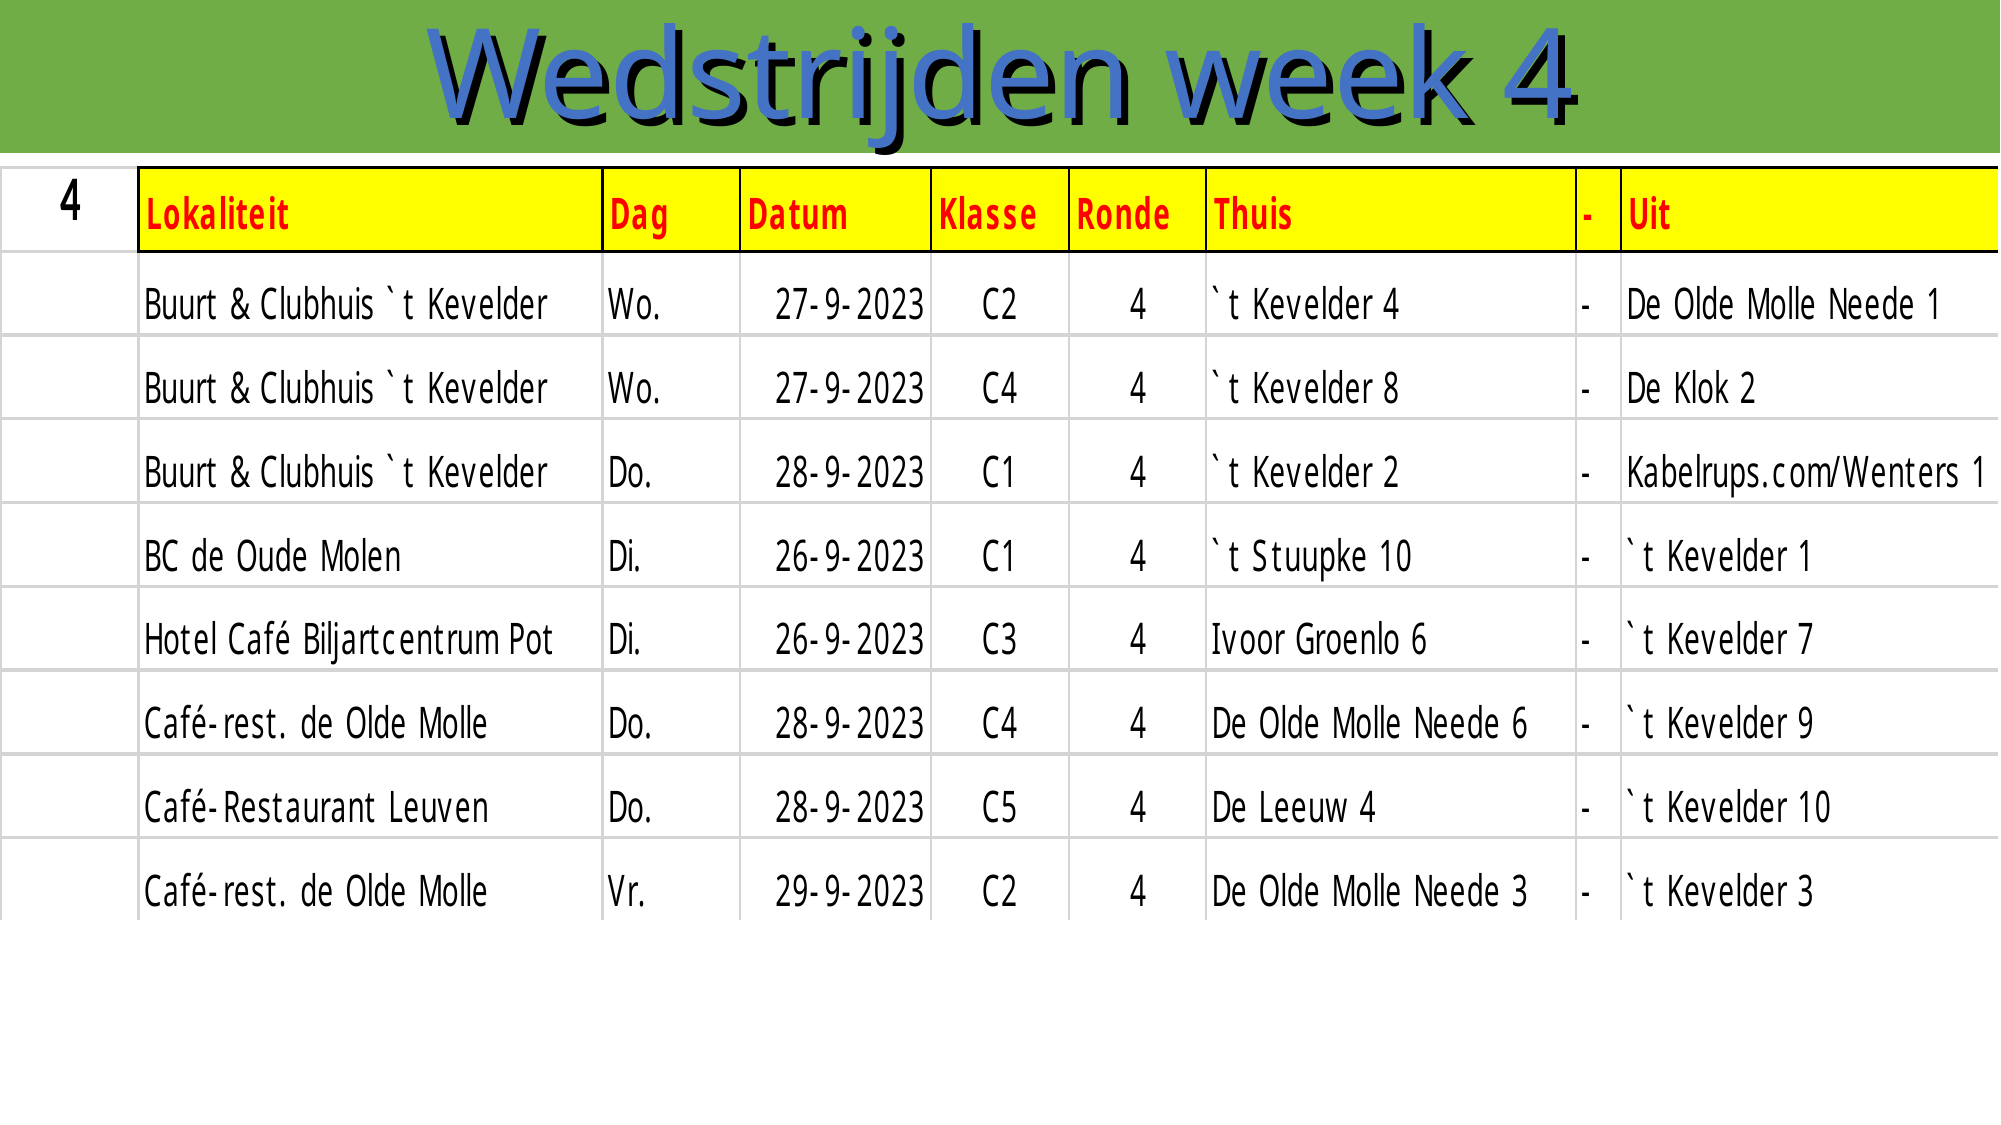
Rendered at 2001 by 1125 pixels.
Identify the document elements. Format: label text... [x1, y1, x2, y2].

picture [0, 165, 2000, 924]
title Wedstrijden week 4 [0, 0, 2000, 153]
